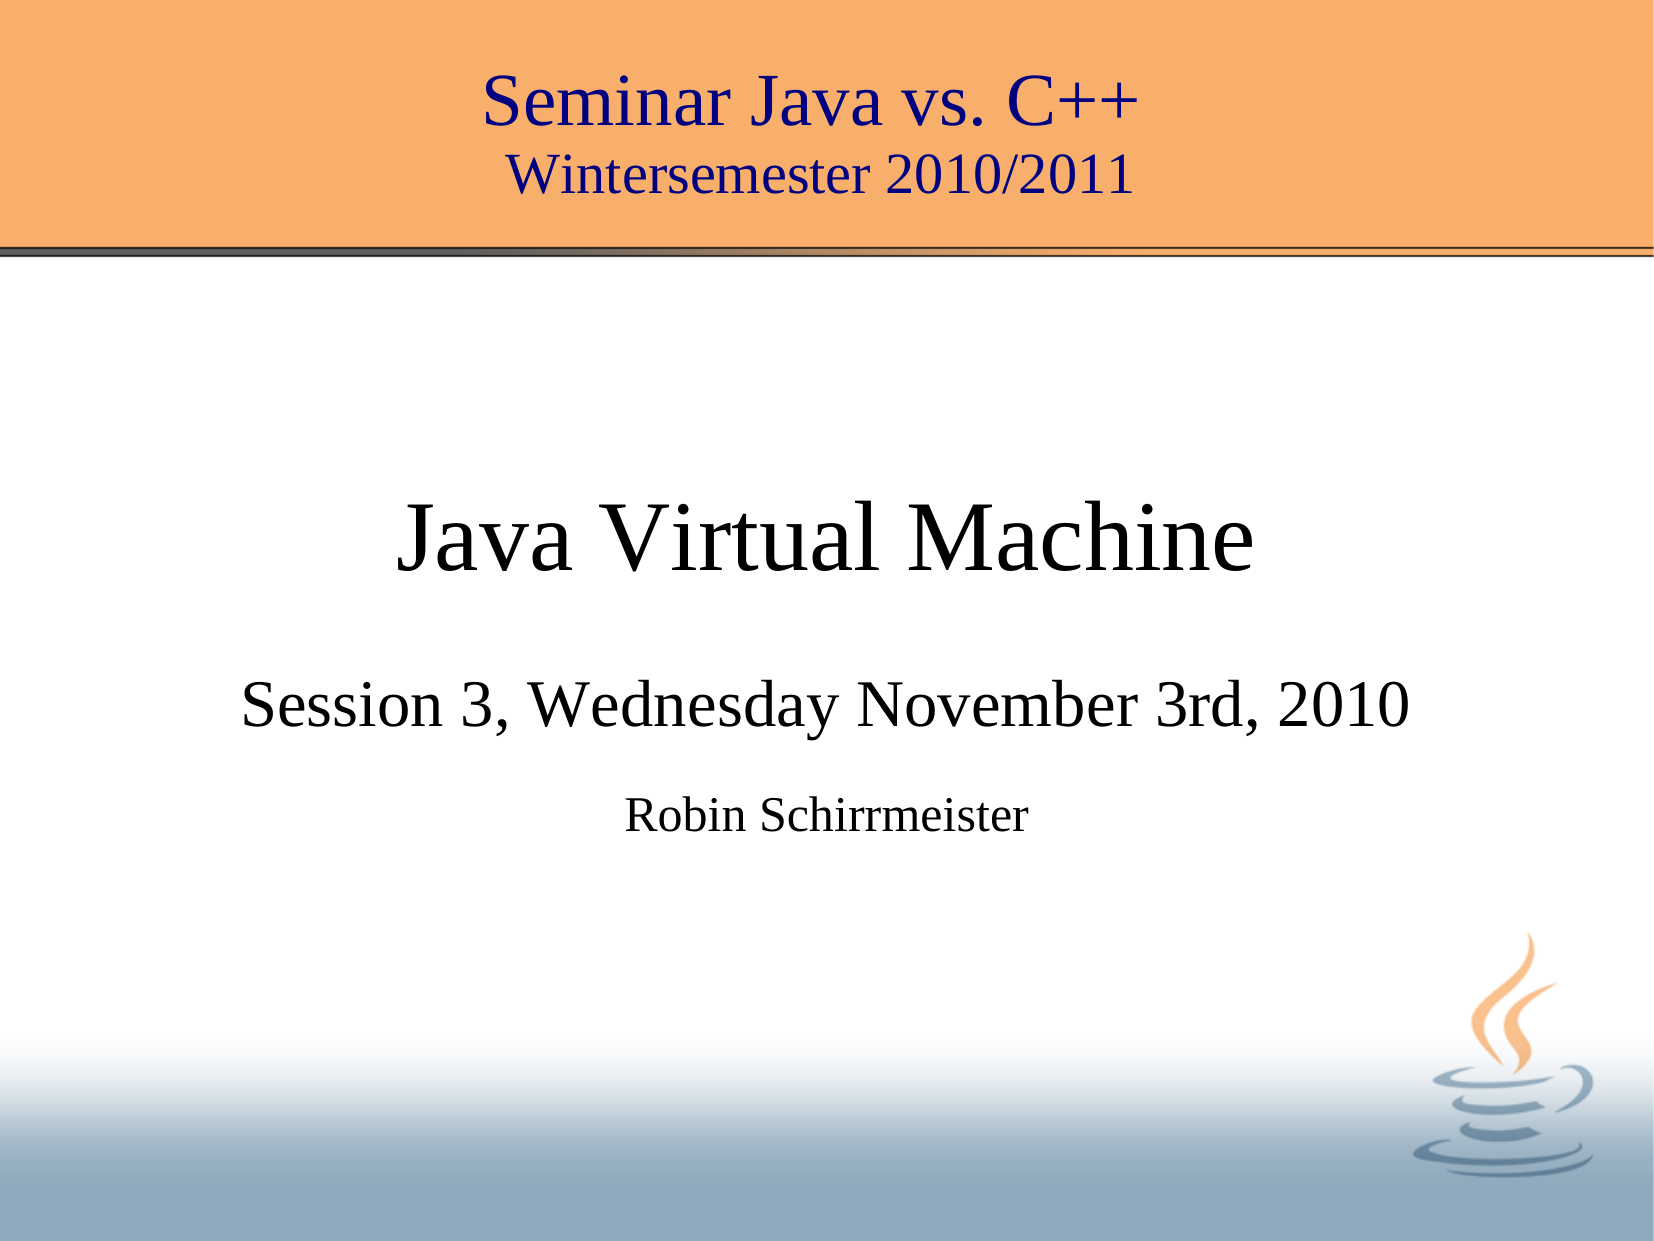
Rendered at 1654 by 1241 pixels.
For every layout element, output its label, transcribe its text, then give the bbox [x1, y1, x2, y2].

title Seminar Java vs. C++ Wintersemester 2010/2011 [76, 29, 1565, 237]
subtitle Java Virtual Machine Session 3, Wednesday November 3rd, 2010 Robin Schirrmeister [82, 290, 1571, 1034]
picture [0, 0, 1654, 1241]
